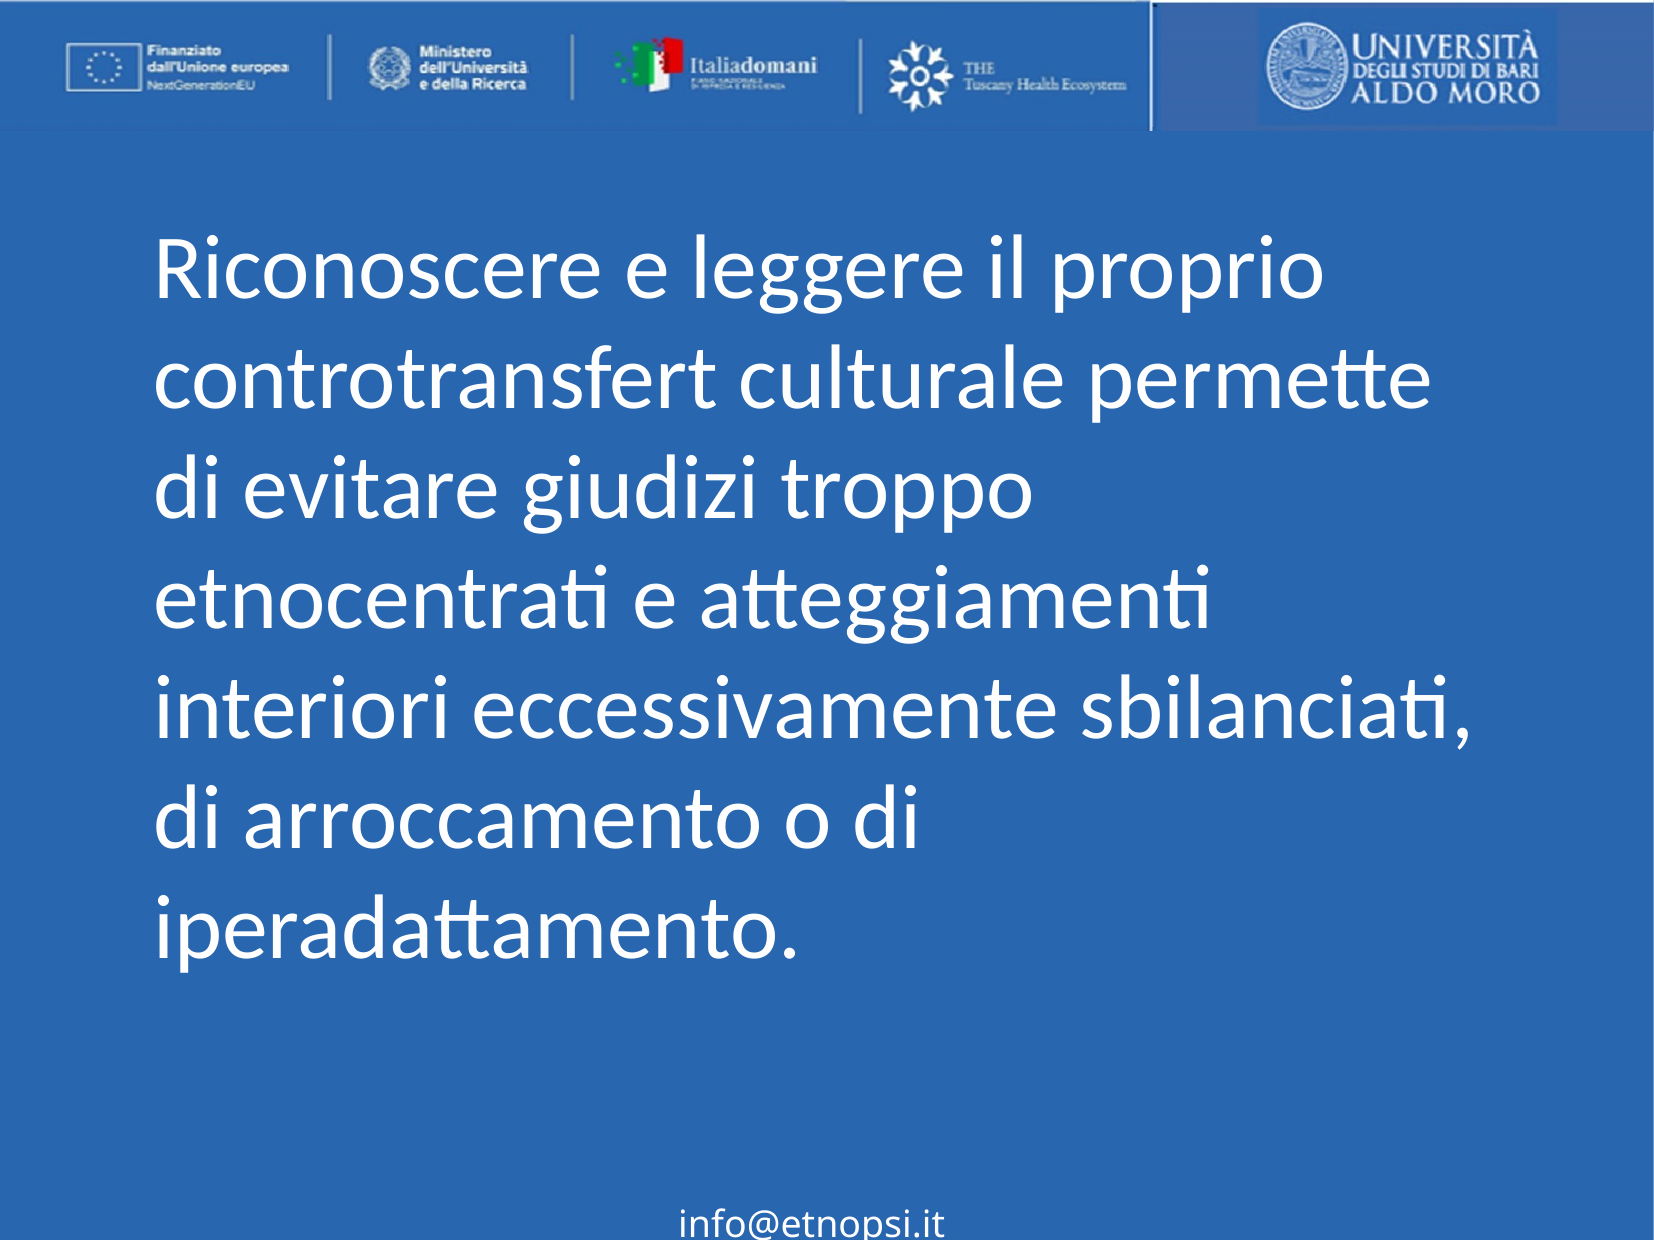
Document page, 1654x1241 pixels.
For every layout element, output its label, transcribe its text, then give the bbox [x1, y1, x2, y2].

subtitle Riconoscere e leggere il proprio controtransfert culturale permette di evitare giudizi troppo etnocentrati e atteggiamenti interiori eccessivamente sbilanciati, di arroccamento o di iperadattamento. info@etnopsi.it [138, 199, 1516, 943]
picture [0, 0, 1654, 132]
